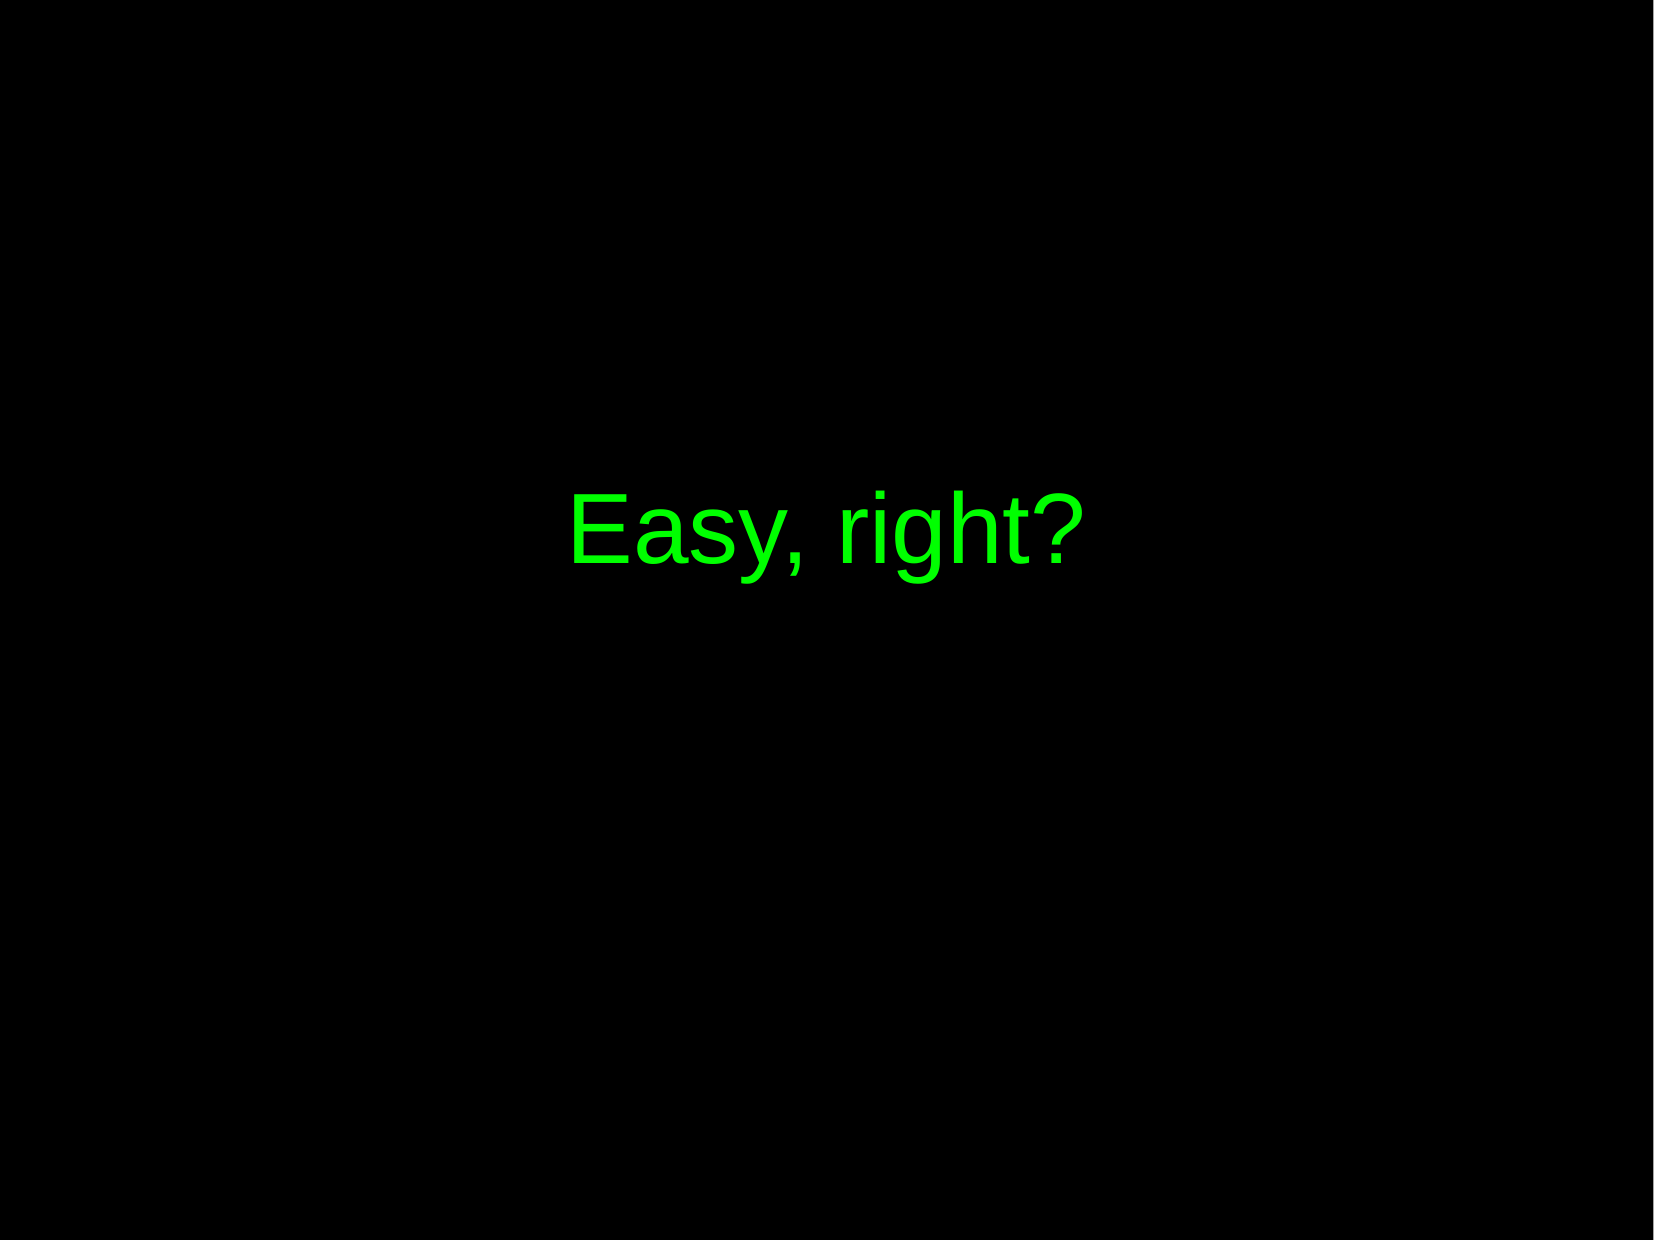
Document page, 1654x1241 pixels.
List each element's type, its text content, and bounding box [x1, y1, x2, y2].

subtitle Easy, right? [82, 49, 1571, 1010]
